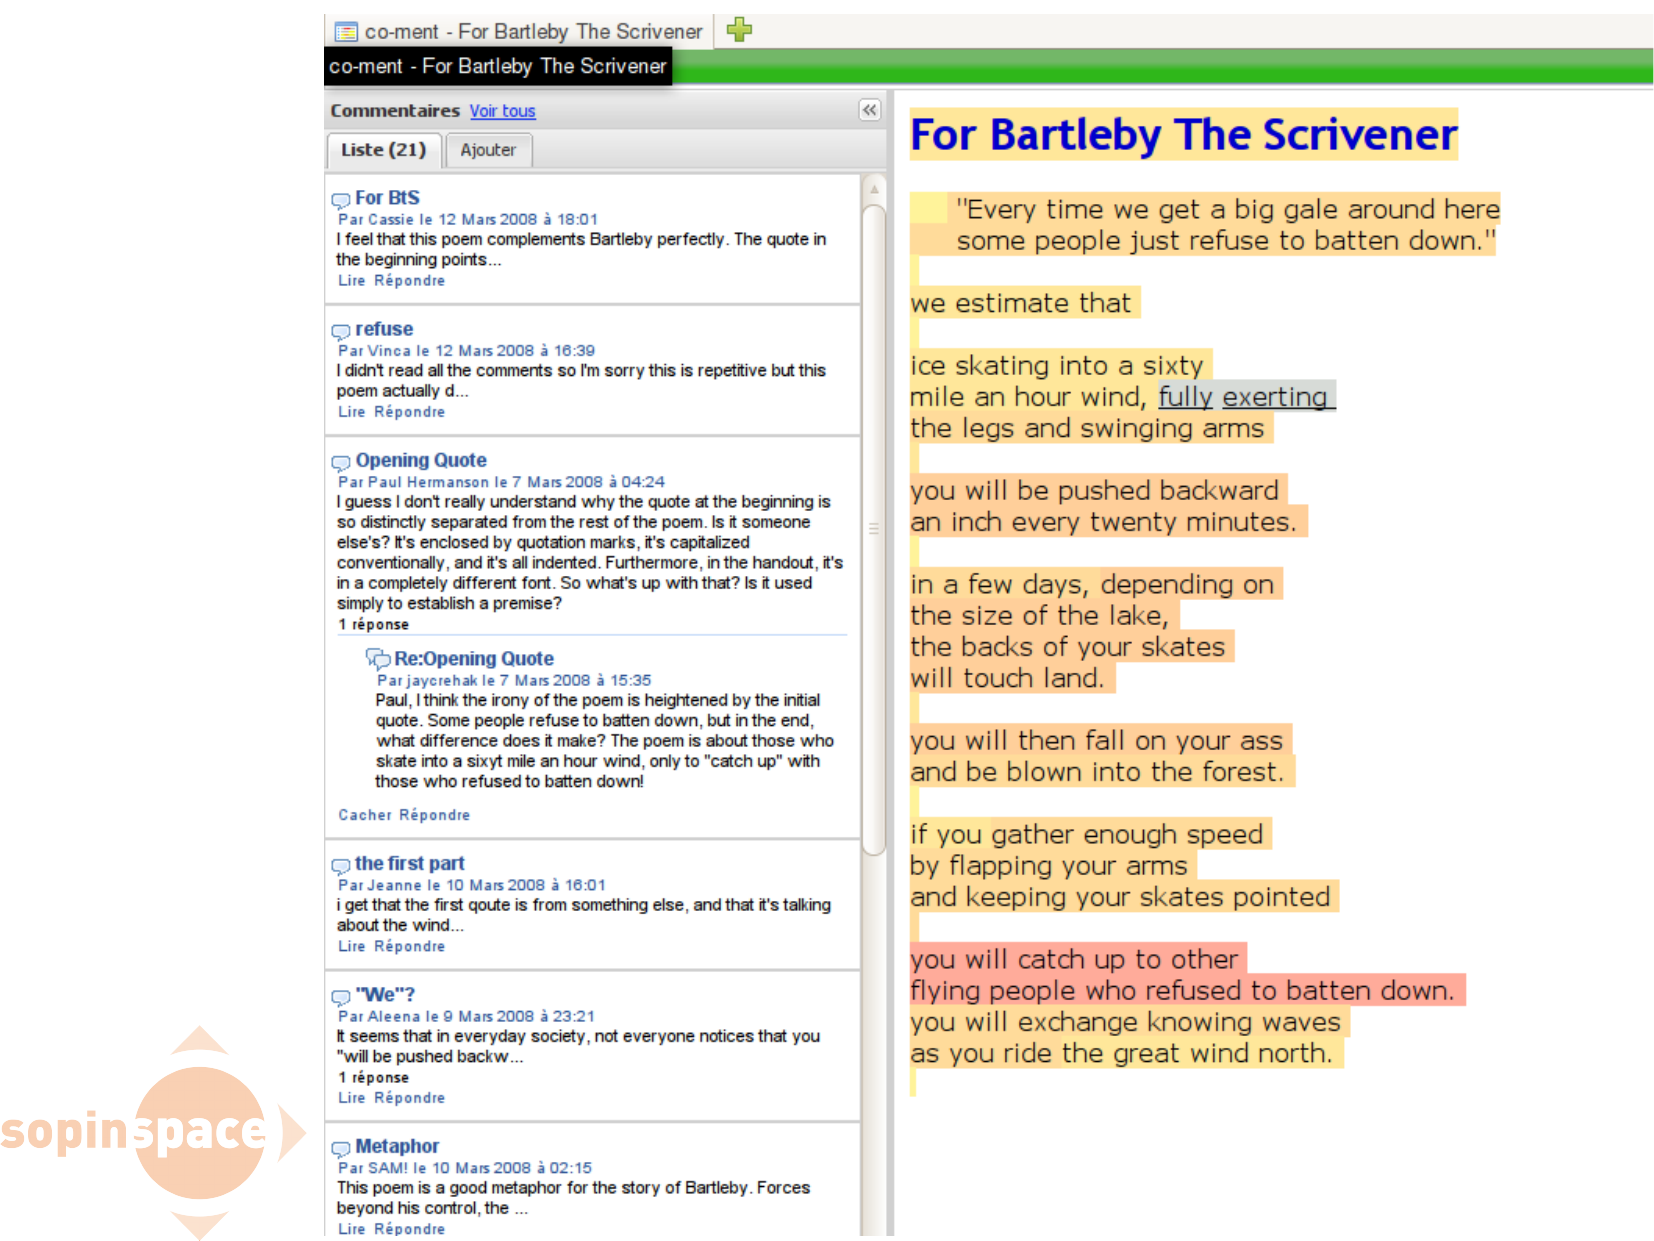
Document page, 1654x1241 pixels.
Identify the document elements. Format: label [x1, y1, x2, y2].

picture [324, 14, 1654, 1236]
